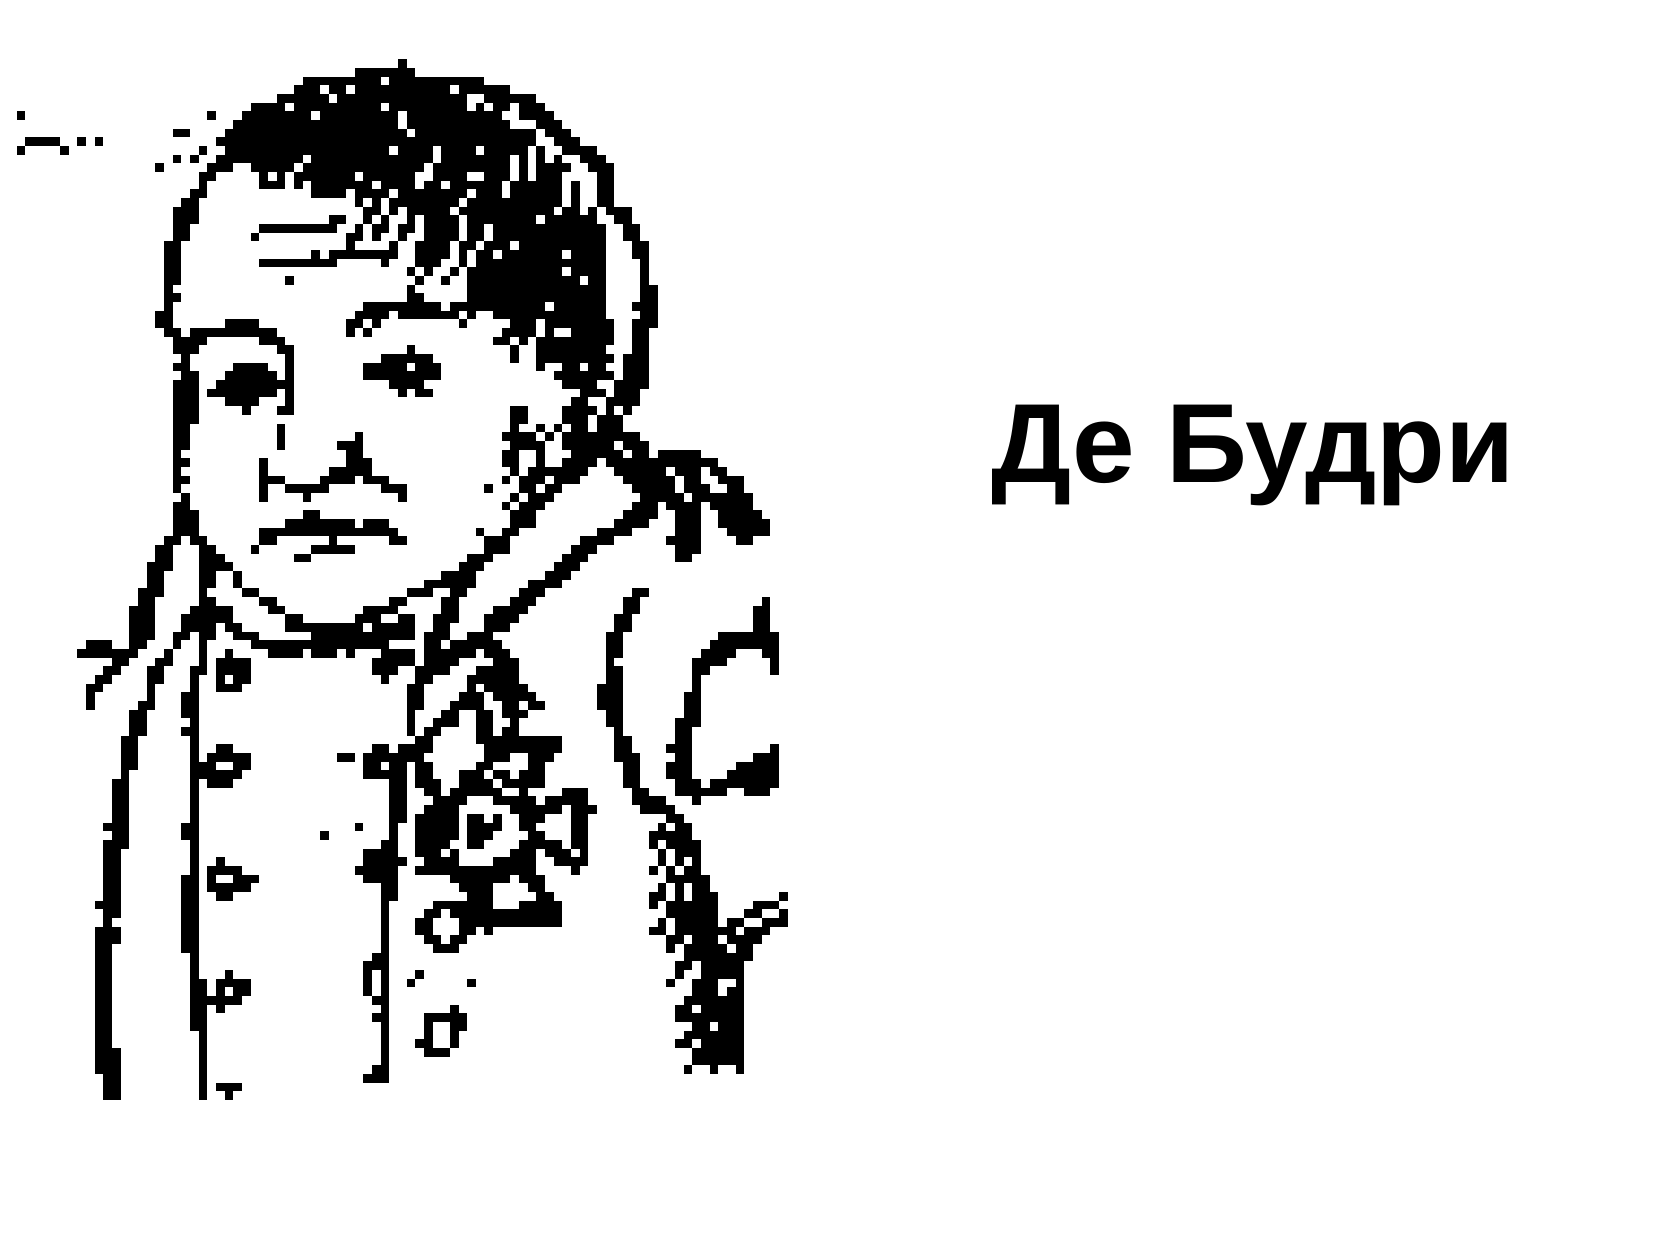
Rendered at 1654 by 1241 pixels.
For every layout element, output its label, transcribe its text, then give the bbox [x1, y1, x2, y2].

text_box Де Будри [976, 372, 1531, 514]
picture [0, 0, 944, 1222]
